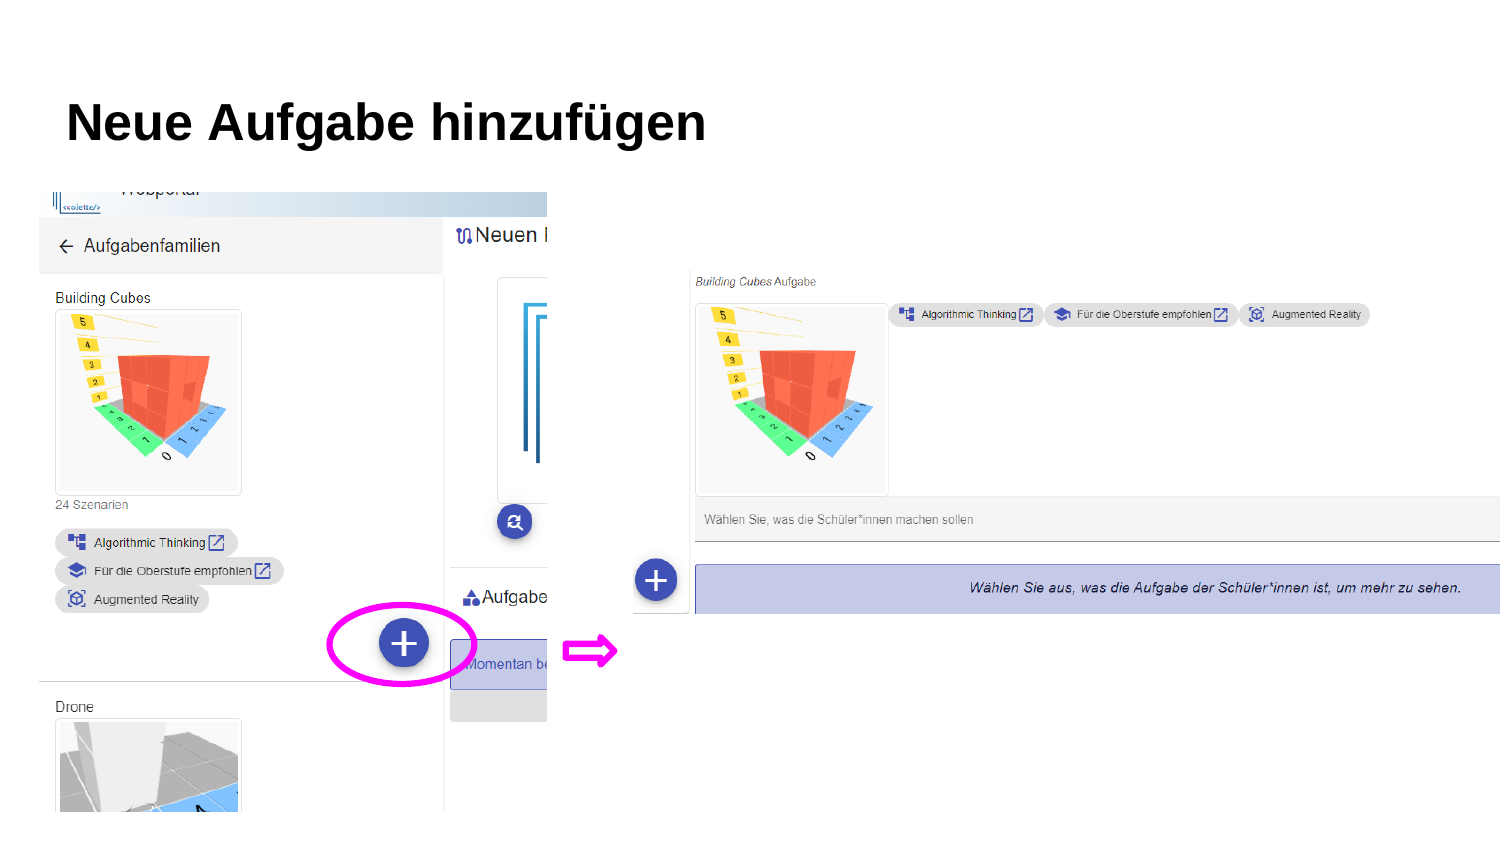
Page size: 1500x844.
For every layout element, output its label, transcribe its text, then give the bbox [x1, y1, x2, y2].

picture [633, 270, 1500, 614]
title Neue Aufgabe hinzufügen [51, 72, 1449, 167]
picture [39, 192, 547, 812]
